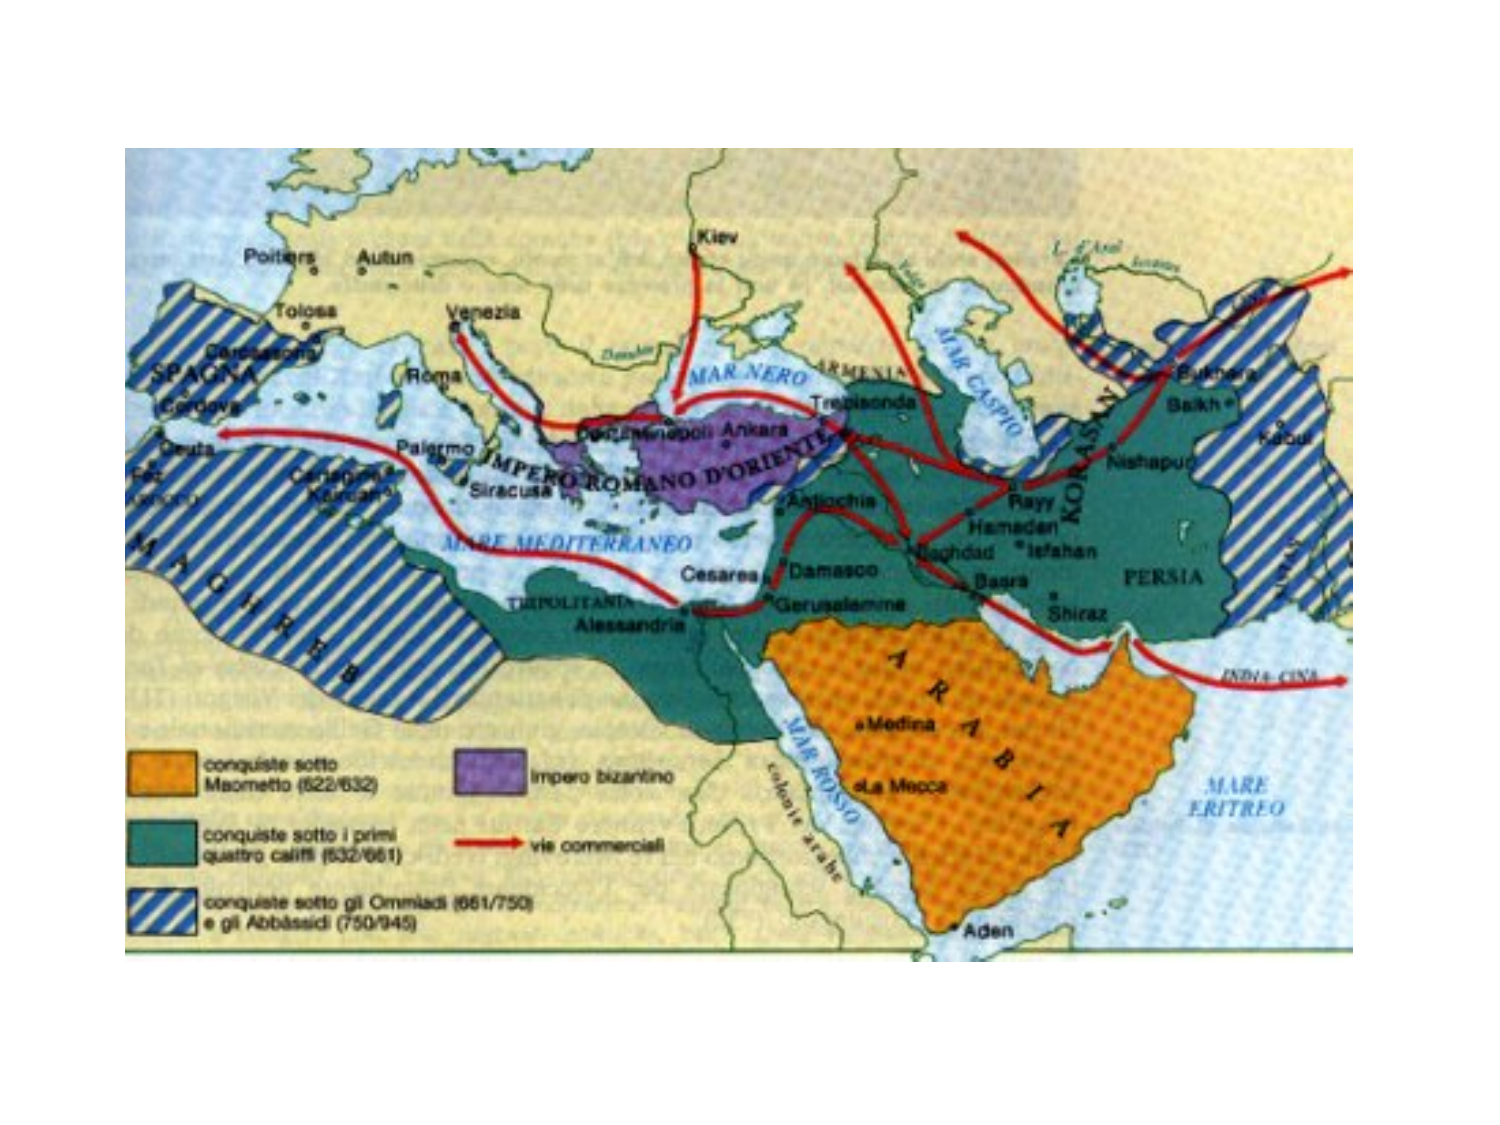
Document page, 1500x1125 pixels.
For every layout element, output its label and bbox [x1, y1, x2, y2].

picture [125, 148, 1353, 962]
